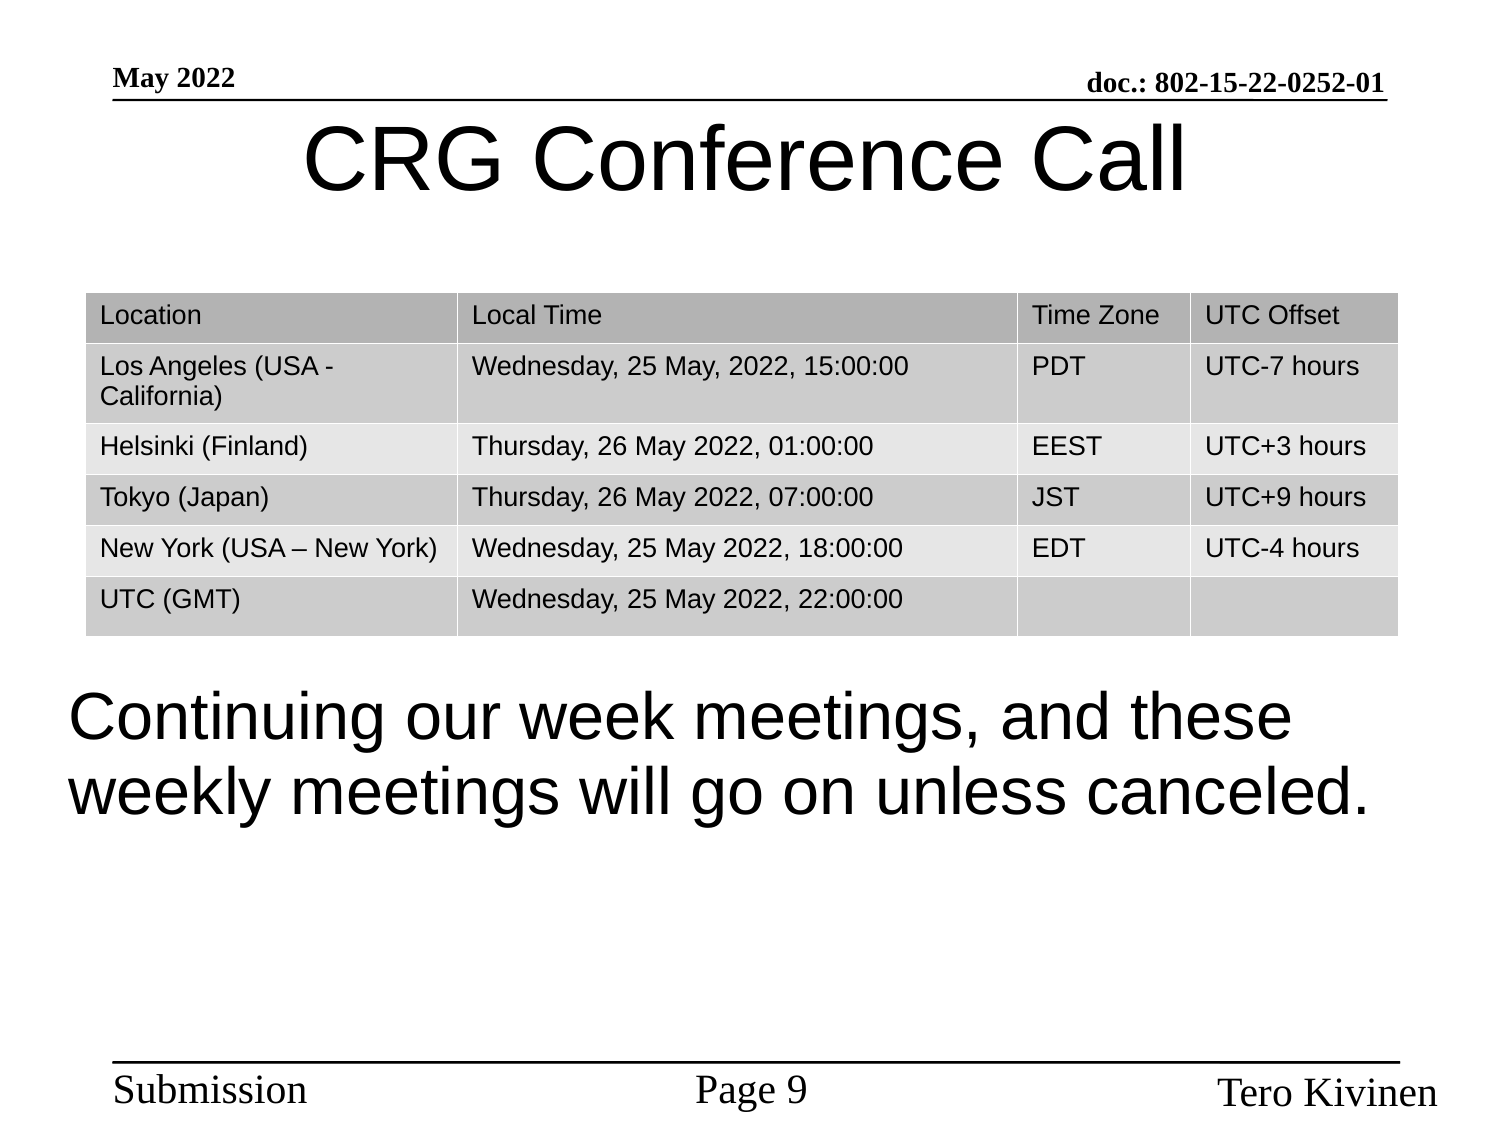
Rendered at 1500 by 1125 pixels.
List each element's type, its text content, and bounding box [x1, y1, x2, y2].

table_cell UTC+3 hours [1191, 424, 1398, 474]
text_box Continuing our week meetings, and these weekly meetings will go on unless canceled. [68, 679, 1417, 888]
table_cell Tokyo (Japan) [86, 475, 457, 525]
table_cell PDT [1018, 344, 1190, 423]
table_cell Thursday, 26 May 2022, 07:00:00 [458, 475, 1017, 525]
table_header Time Zone [1018, 293, 1190, 343]
table_cell New York (USA – New York) [86, 526, 457, 576]
table_header UTC Offset [1191, 293, 1398, 343]
table_cell Wednesday, 25 May 2022, 22:00:00 [458, 577, 1017, 636]
table_cell [1018, 577, 1190, 636]
table_cell UTC+9 hours [1191, 475, 1398, 525]
table_cell JST [1018, 475, 1190, 525]
table_cell UTC-4 hours [1191, 526, 1398, 576]
table_header Local Time [458, 293, 1017, 343]
table_cell EDT [1018, 526, 1190, 576]
text_box CRG Conference Call [71, 98, 1421, 209]
table_cell Thursday, 26 May 2022, 01:00:00 [458, 424, 1017, 474]
table_cell EEST [1018, 424, 1190, 474]
table_cell Wednesday, 25 May 2022, 18:00:00 [458, 526, 1017, 576]
table_cell Wednesday, 25 May, 2022, 15:00:00 [458, 344, 1017, 423]
table_cell UTC (GMT) [86, 577, 457, 636]
table_cell Helsinki (Finland) [86, 424, 457, 474]
table_cell UTC-7 hours [1191, 344, 1398, 423]
table_header Location [86, 293, 457, 343]
table_cell [1191, 577, 1398, 636]
table_cell Los Angeles (USA - California) [86, 344, 457, 423]
